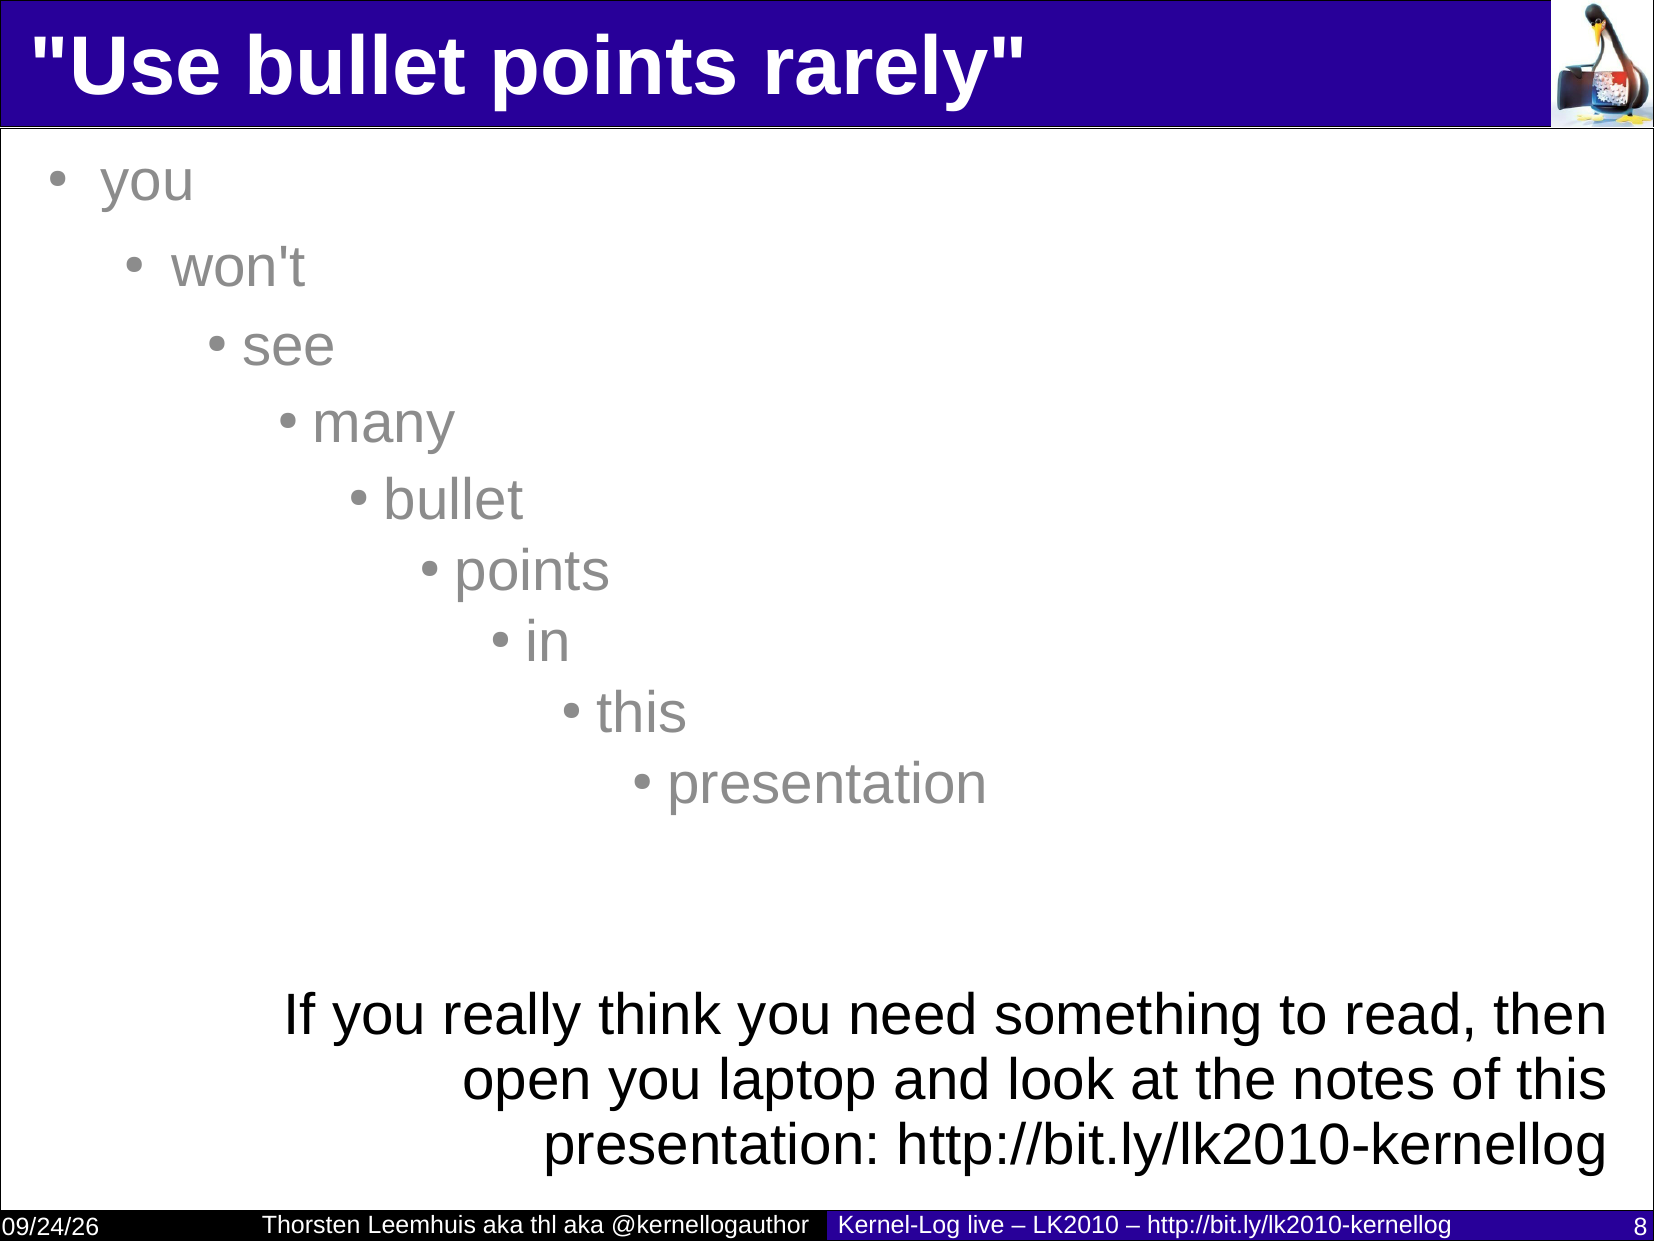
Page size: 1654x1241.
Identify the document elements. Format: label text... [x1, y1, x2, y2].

text_box [0, 128, 1654, 1211]
text_box If you really think you need something to read, then open you laptop and look at the notes of this presentation: http://bit.ly/lk2010-kernellog [177, 974, 1625, 1197]
picture [1551, 0, 1653, 127]
title "Use bullet points rarely" [29, 19, 1535, 113]
